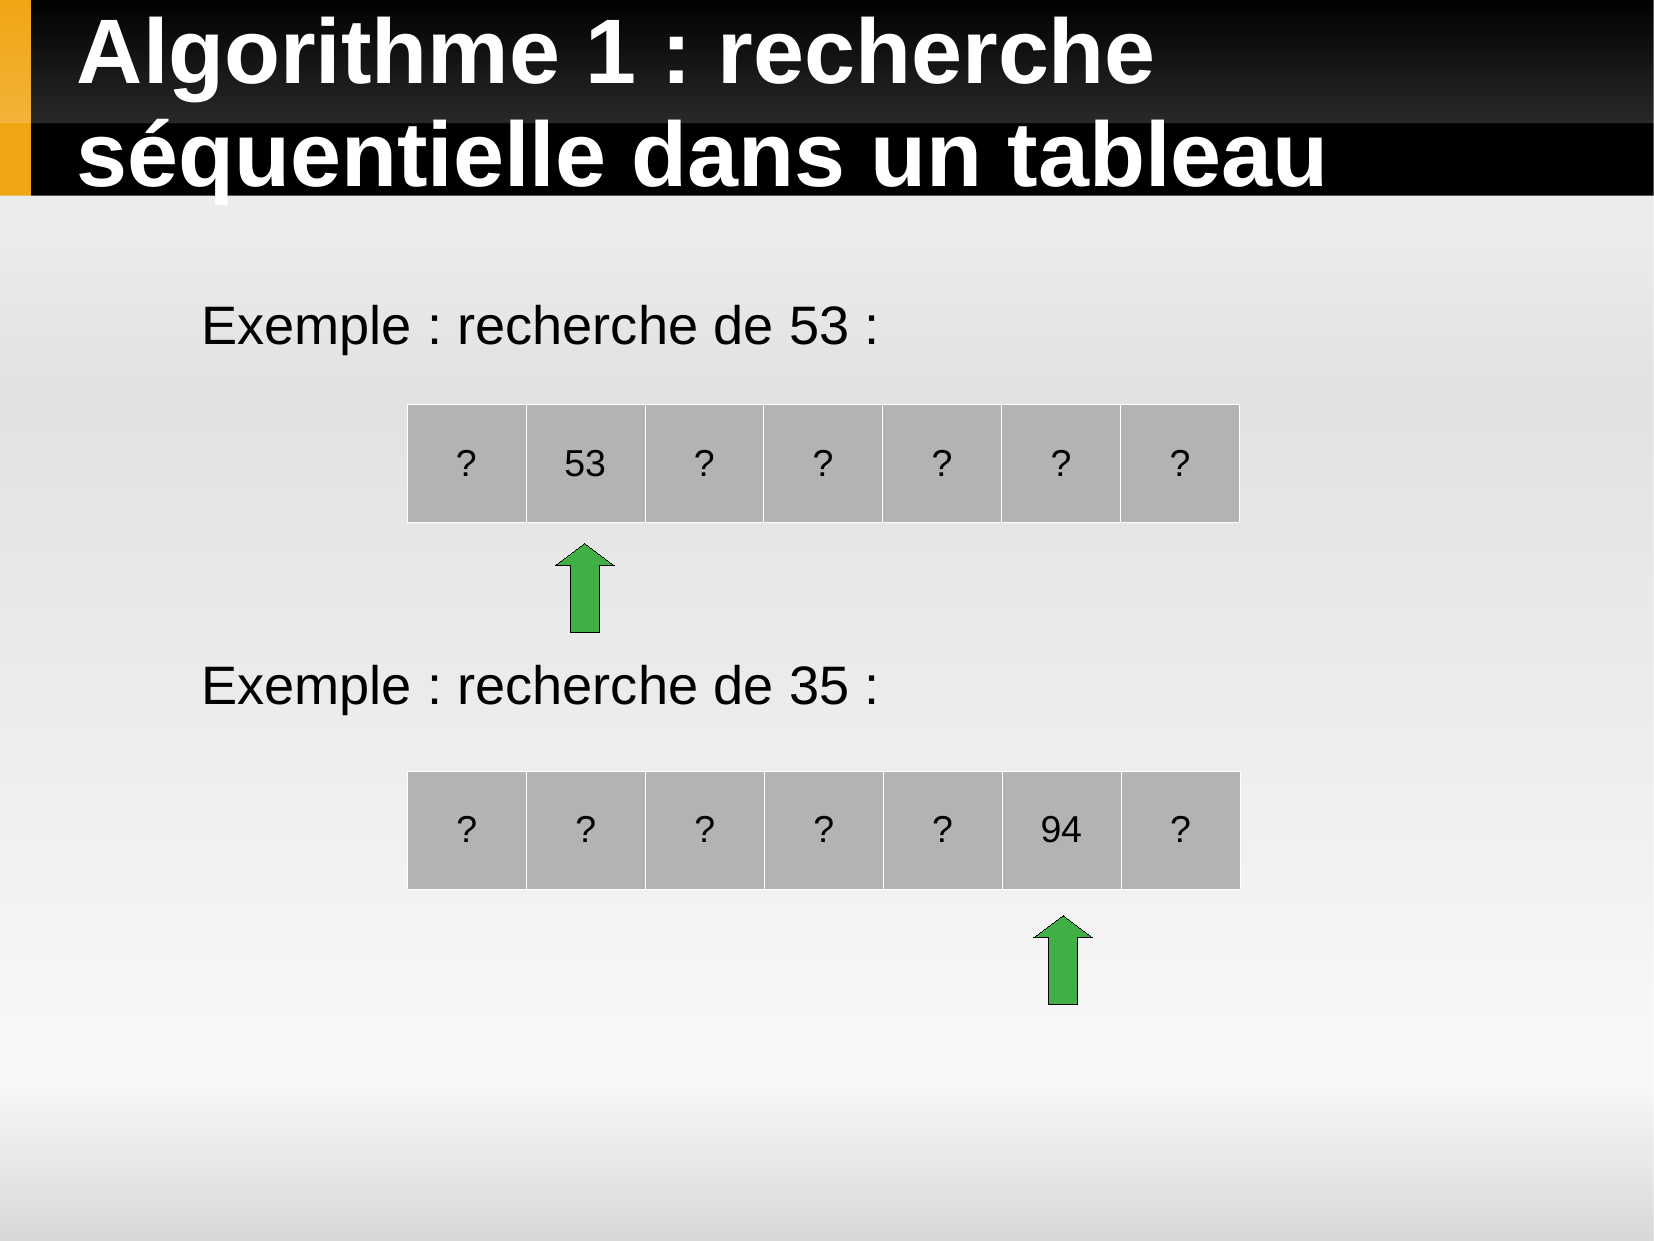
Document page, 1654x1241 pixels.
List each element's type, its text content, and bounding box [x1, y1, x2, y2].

text_box [1033, 915, 1093, 1005]
table_header ? [1002, 405, 1120, 522]
table_header 53 [527, 405, 645, 522]
list Exemple : recherche de 53 : Exemple : recherche de 35 : [88, 295, 1577, 1039]
table_header ? [764, 405, 882, 522]
text_box [555, 543, 615, 633]
table_header ? [1121, 405, 1239, 522]
table_header ? [1122, 772, 1240, 889]
table_header ? [527, 772, 645, 889]
table_header 94 [1003, 772, 1121, 889]
table_header ? [765, 772, 883, 889]
table_header ? [646, 772, 764, 889]
table_header ? [884, 772, 1002, 889]
table_header ? [408, 405, 526, 522]
table_header ? [883, 405, 1001, 522]
picture [0, 0, 1654, 1241]
table_header ? [408, 772, 526, 889]
title Algorithme 1 : recherche séquentielle dans un tableau [76, 0, 1565, 208]
table_header ? [646, 405, 763, 522]
